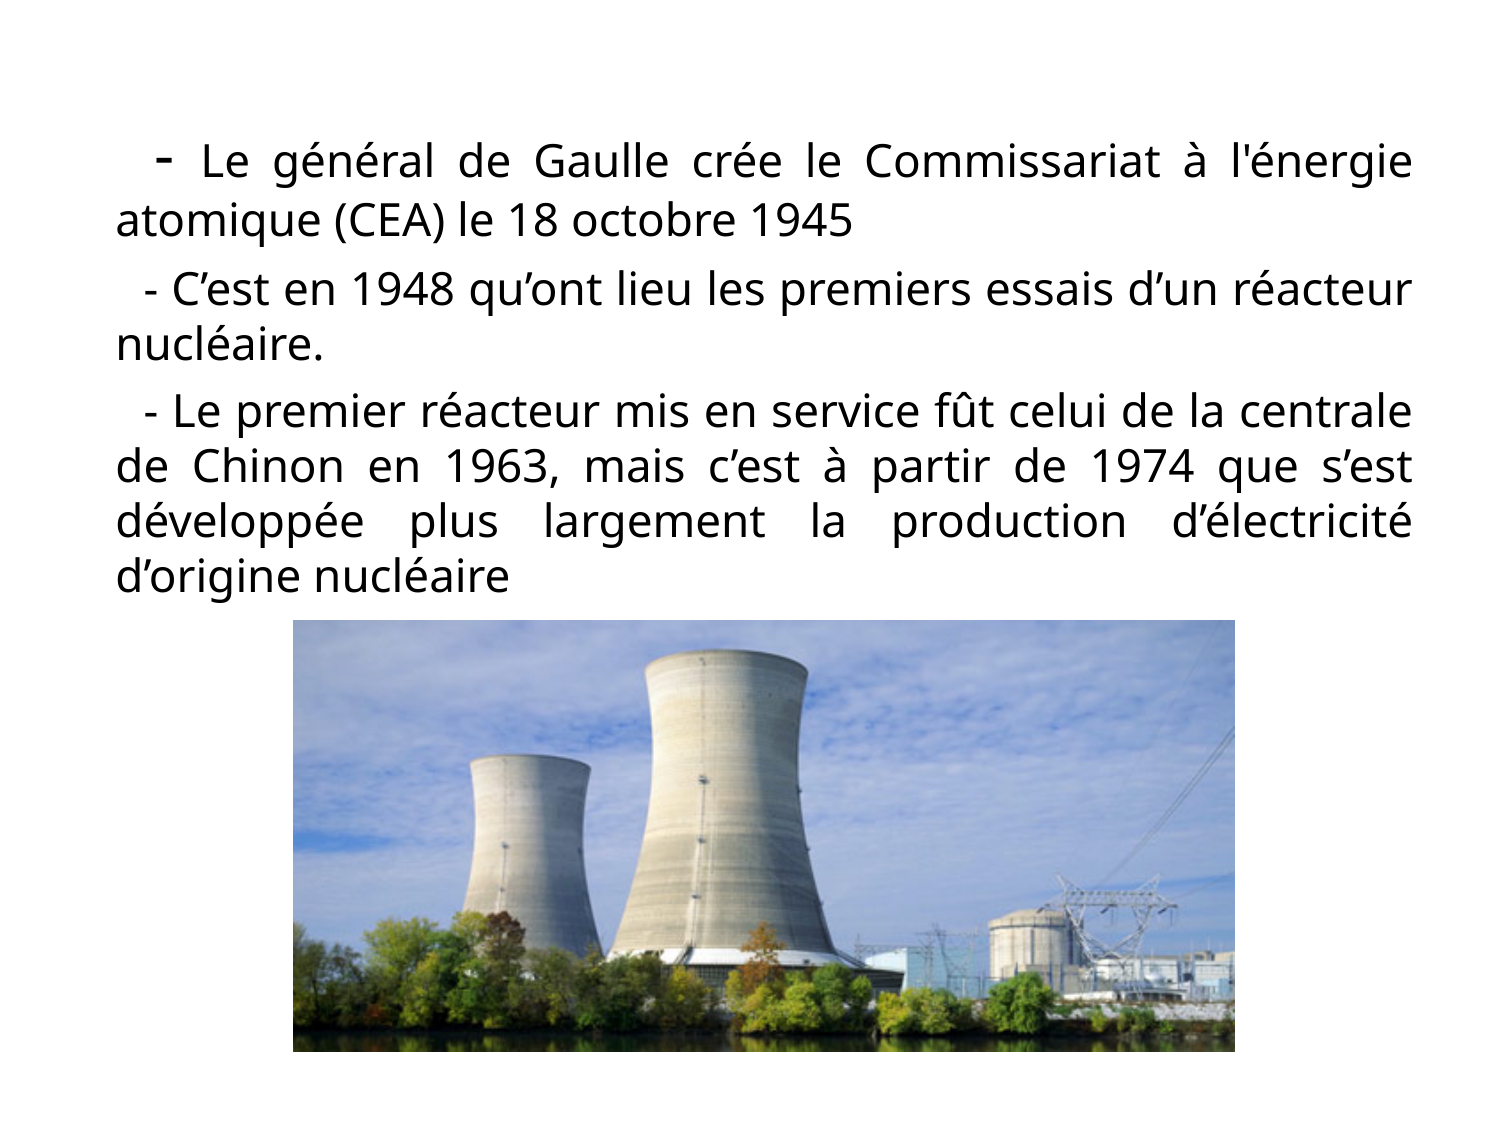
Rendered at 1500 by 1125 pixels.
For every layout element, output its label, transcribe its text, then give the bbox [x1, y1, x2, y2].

text_box - Le général de Gaulle crée le Commissariat à l'énergie atomique (CEA) le 18 octobre 1945 - C’est en 1948 qu’ont lieu les premiers essais d’un réacteur nucléaire. - Le premier réacteur mis en service fût celui de la centrale de Chinon en 1963, mais c’est à partir de 1974 que s’est développée plus largement la production d’électricité d’origine nucléaire [100, 107, 1436, 621]
picture [293, 621, 1235, 1052]
